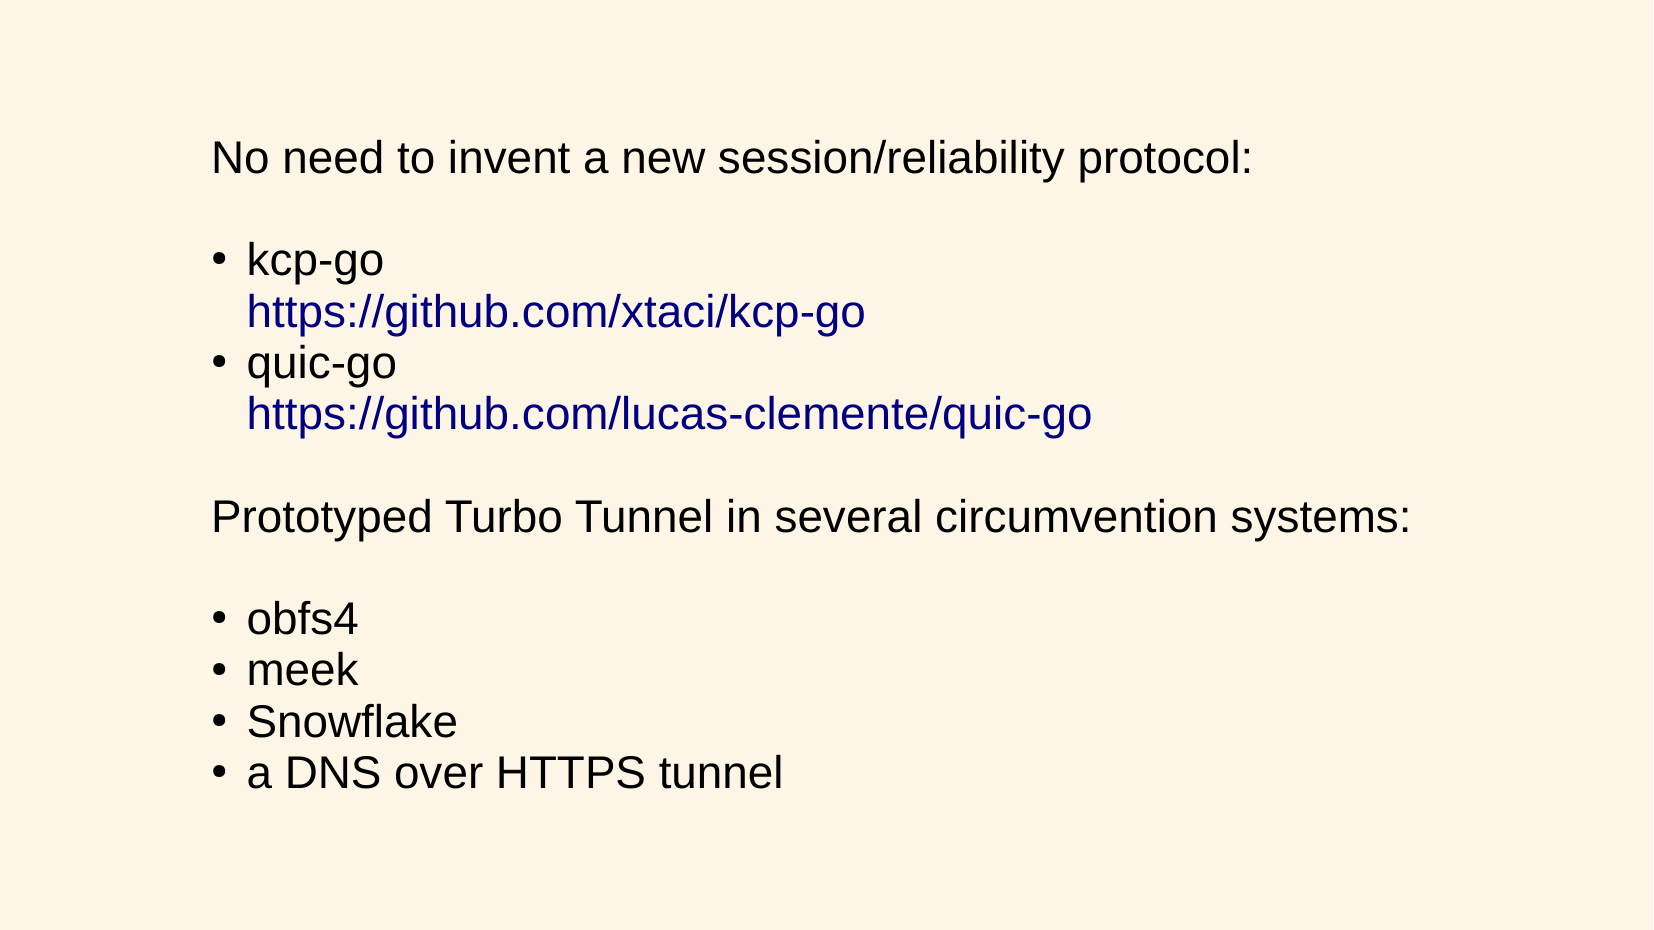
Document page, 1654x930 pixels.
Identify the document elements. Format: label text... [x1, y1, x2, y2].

text_box No need to invent a new session/reliability protocol: kcp-go https://github.com/xtaci/kcp-go quic-go https://github.com/lucas-clemente/quic-go Prototyped Turbo Tunnel in several circumvention systems: obfs4 meek Snowflake a DNS over HTTPS tunnel [196, 124, 1457, 806]
